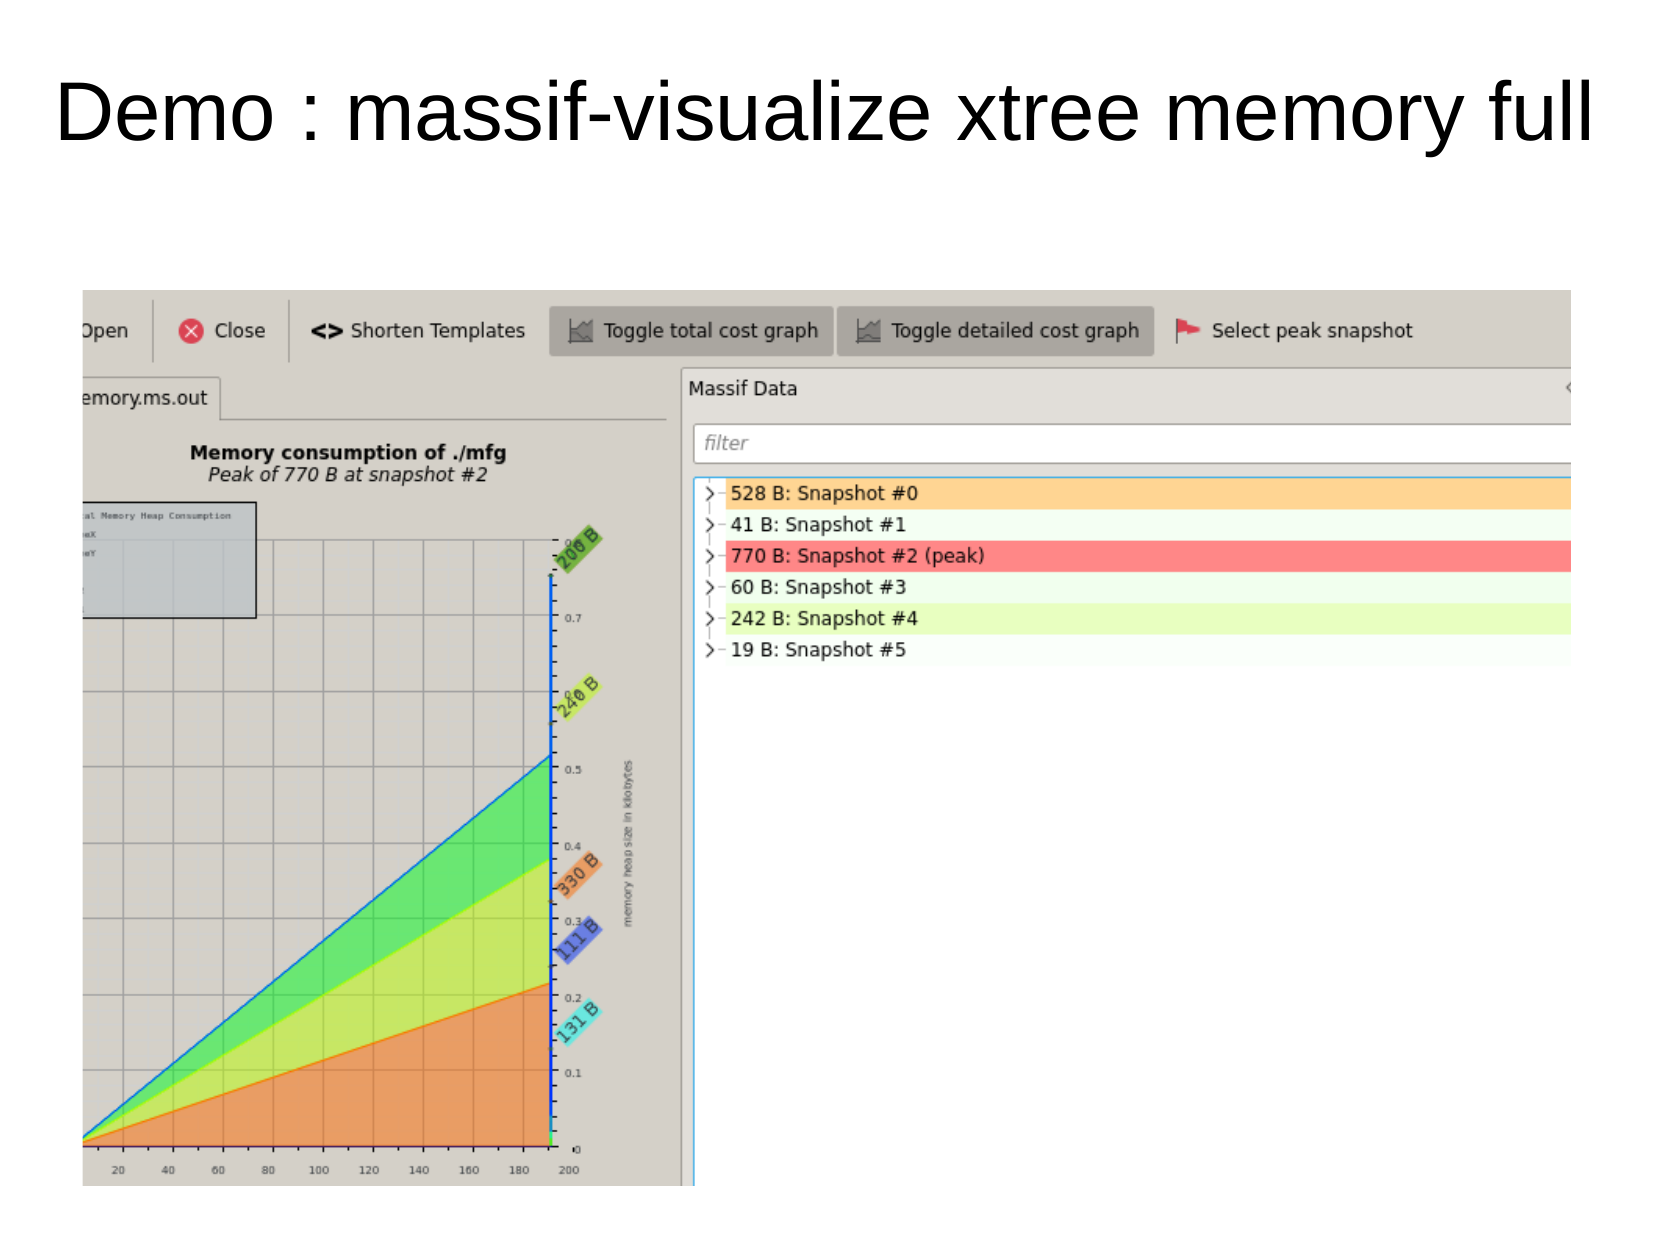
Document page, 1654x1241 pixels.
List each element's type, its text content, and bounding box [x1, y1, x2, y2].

title Demo : massif-visualize xtree memory full [15, 8, 1636, 216]
list [82, 290, 1571, 1186]
